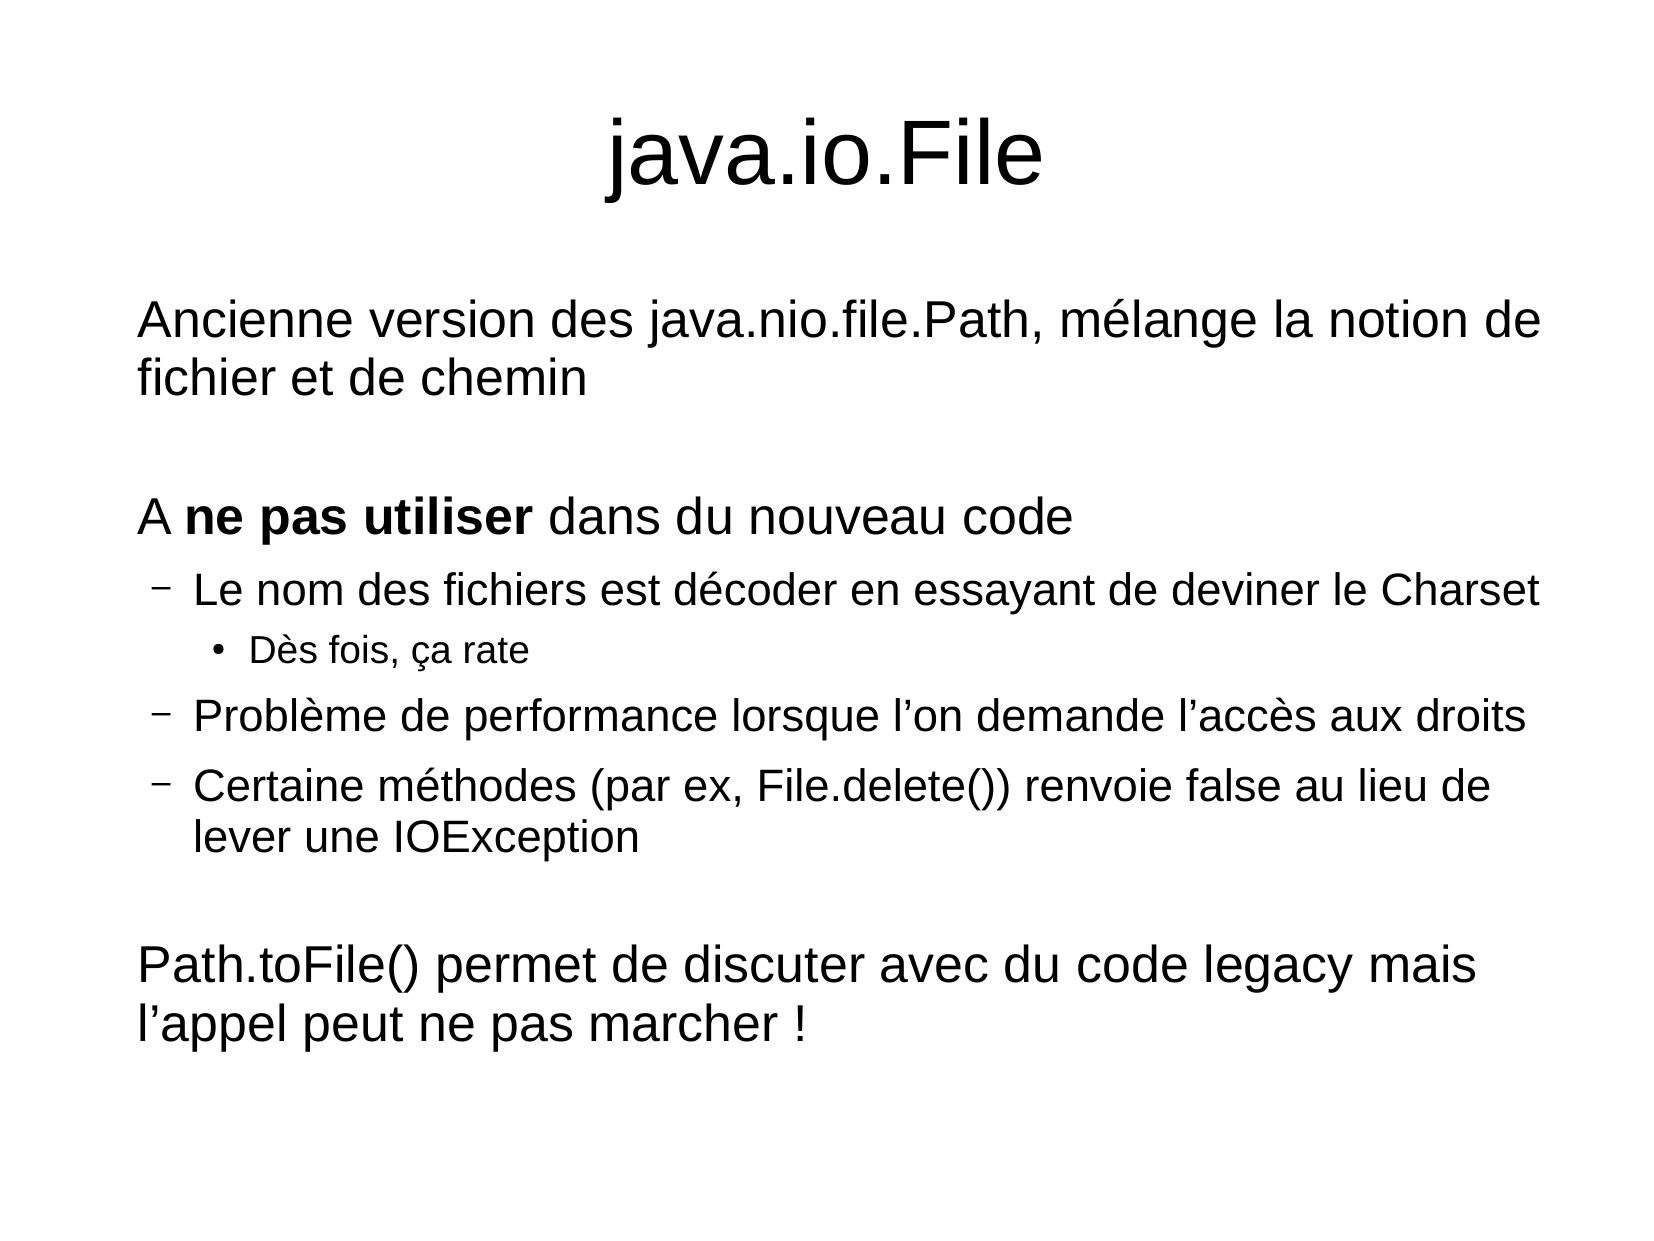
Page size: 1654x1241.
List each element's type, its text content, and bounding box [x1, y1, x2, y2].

list Ancienne version des java.nio.file.Path, mélange la notion de fichier et de chemin A ne pas utiliser dans du nouveau code Le nom des fichiers est décoder en essayant de deviner le Charset Dès fois, ça rate Problème de performance lorsque l’on demande l’accès aux droits Certaine méthodes (par ex, File.delete()) renvoie false au lieu de lever une IOException Path.toFile() permet de discuter avec du code legacy mais l’appel peut ne pas marcher ! [82, 290, 1571, 1156]
title java.io.File [82, 49, 1571, 257]
